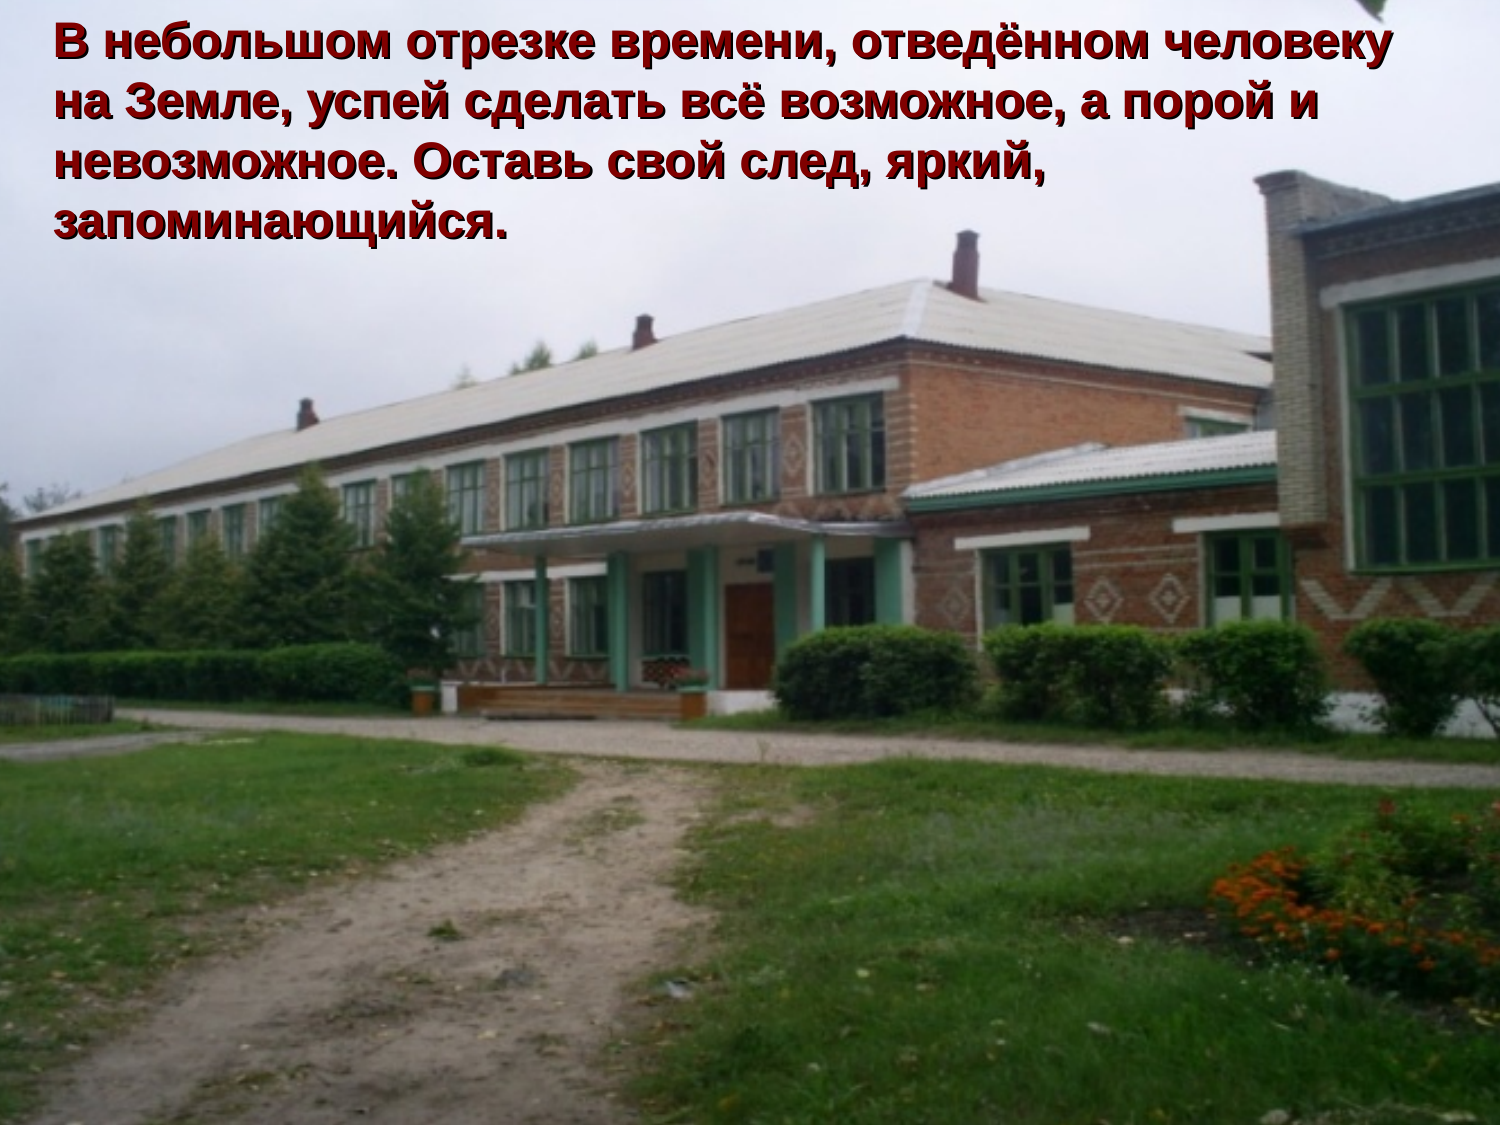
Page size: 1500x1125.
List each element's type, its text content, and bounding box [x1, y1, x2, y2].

text_box В небольшом отрезке времени, отведённом человеку на Земле, успей сделать всё возможное, а порой и невозможное. Оставь свой след, яркий, запоминающийся. [37, 0, 1426, 345]
picture [0, 0, 1500, 1125]
